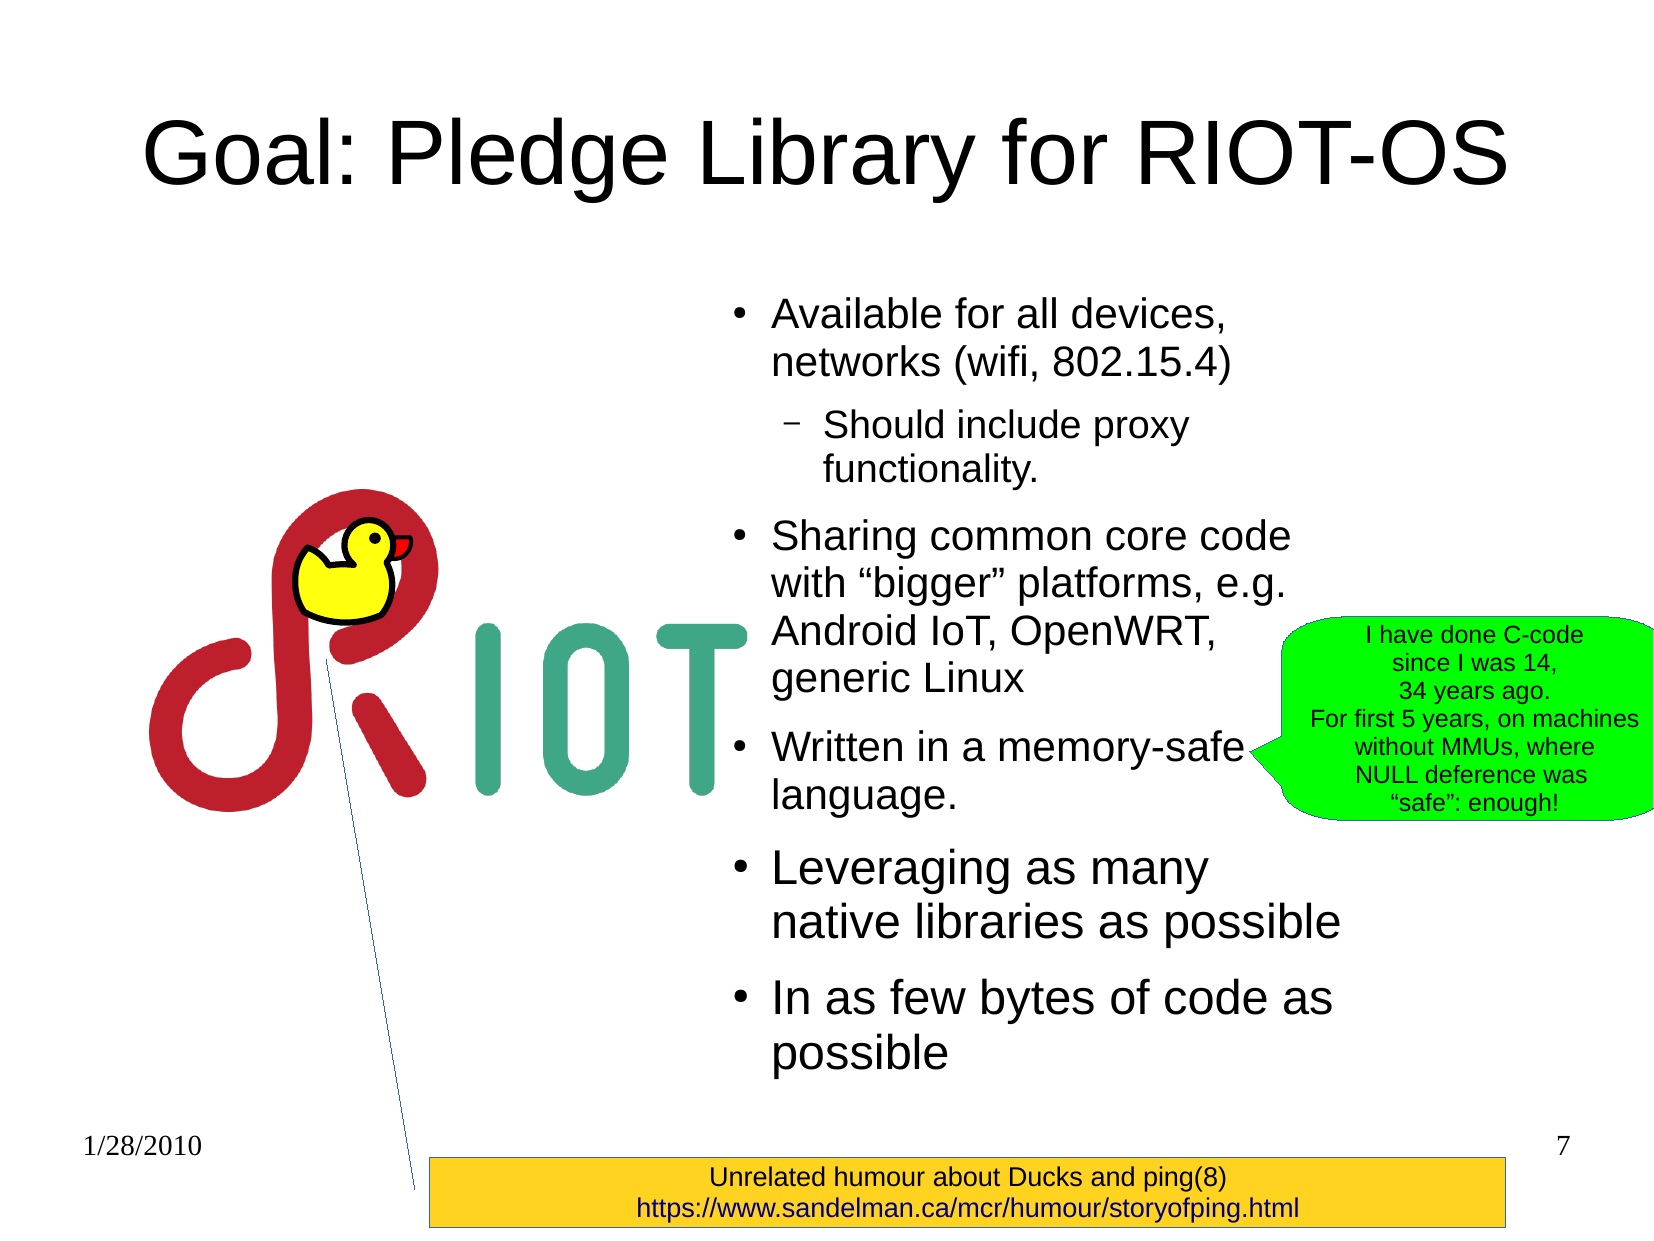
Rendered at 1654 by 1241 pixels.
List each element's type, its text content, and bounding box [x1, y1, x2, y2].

title Goal: Pledge Library for RIOT-OS [82, 49, 1571, 257]
list Available for all devices, networks (wifi, 802.15.4) Should include proxy functionality. Sharing common core code with “bigger” platforms, e.g. Android IoT, OpenWRT, generic Linux Written in a memory-safe language. Leveraging as many native libraries as possible In as few bytes of code as possible [719, 290, 1345, 1140]
picture [82, 486, 719, 813]
text_box Unrelated humour about Ducks and ping(8) https://www.sandelman.ca/mcr/humour/storyofping.html [430, 1157, 1506, 1228]
text_box I have done C-code since I was 14, 34 years ago. For first 5 years, on machines without MMUs, where NULL deference was “safe”: enough! [1249, 616, 1654, 821]
